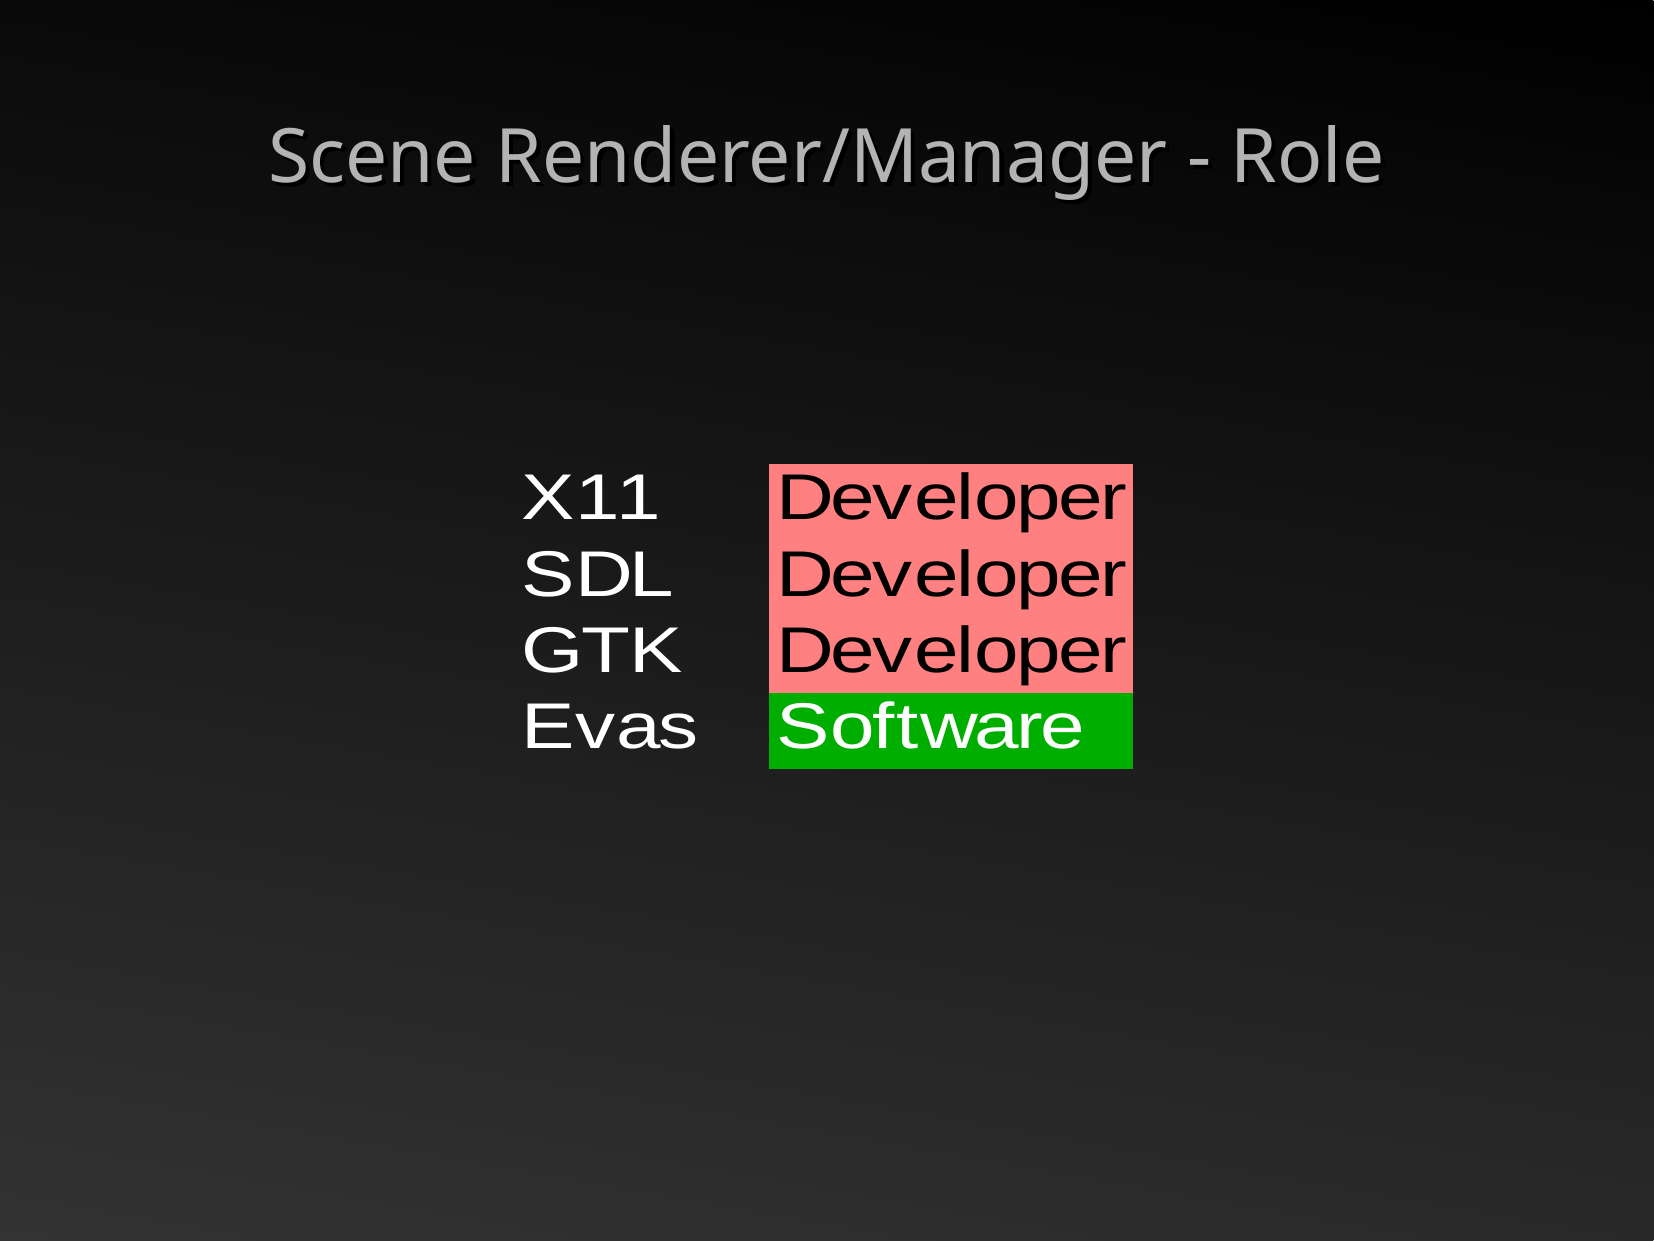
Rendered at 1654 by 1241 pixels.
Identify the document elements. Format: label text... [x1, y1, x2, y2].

chart [513, 464, 1141, 776]
title Scene Renderer/Manager - Role [82, 49, 1571, 257]
